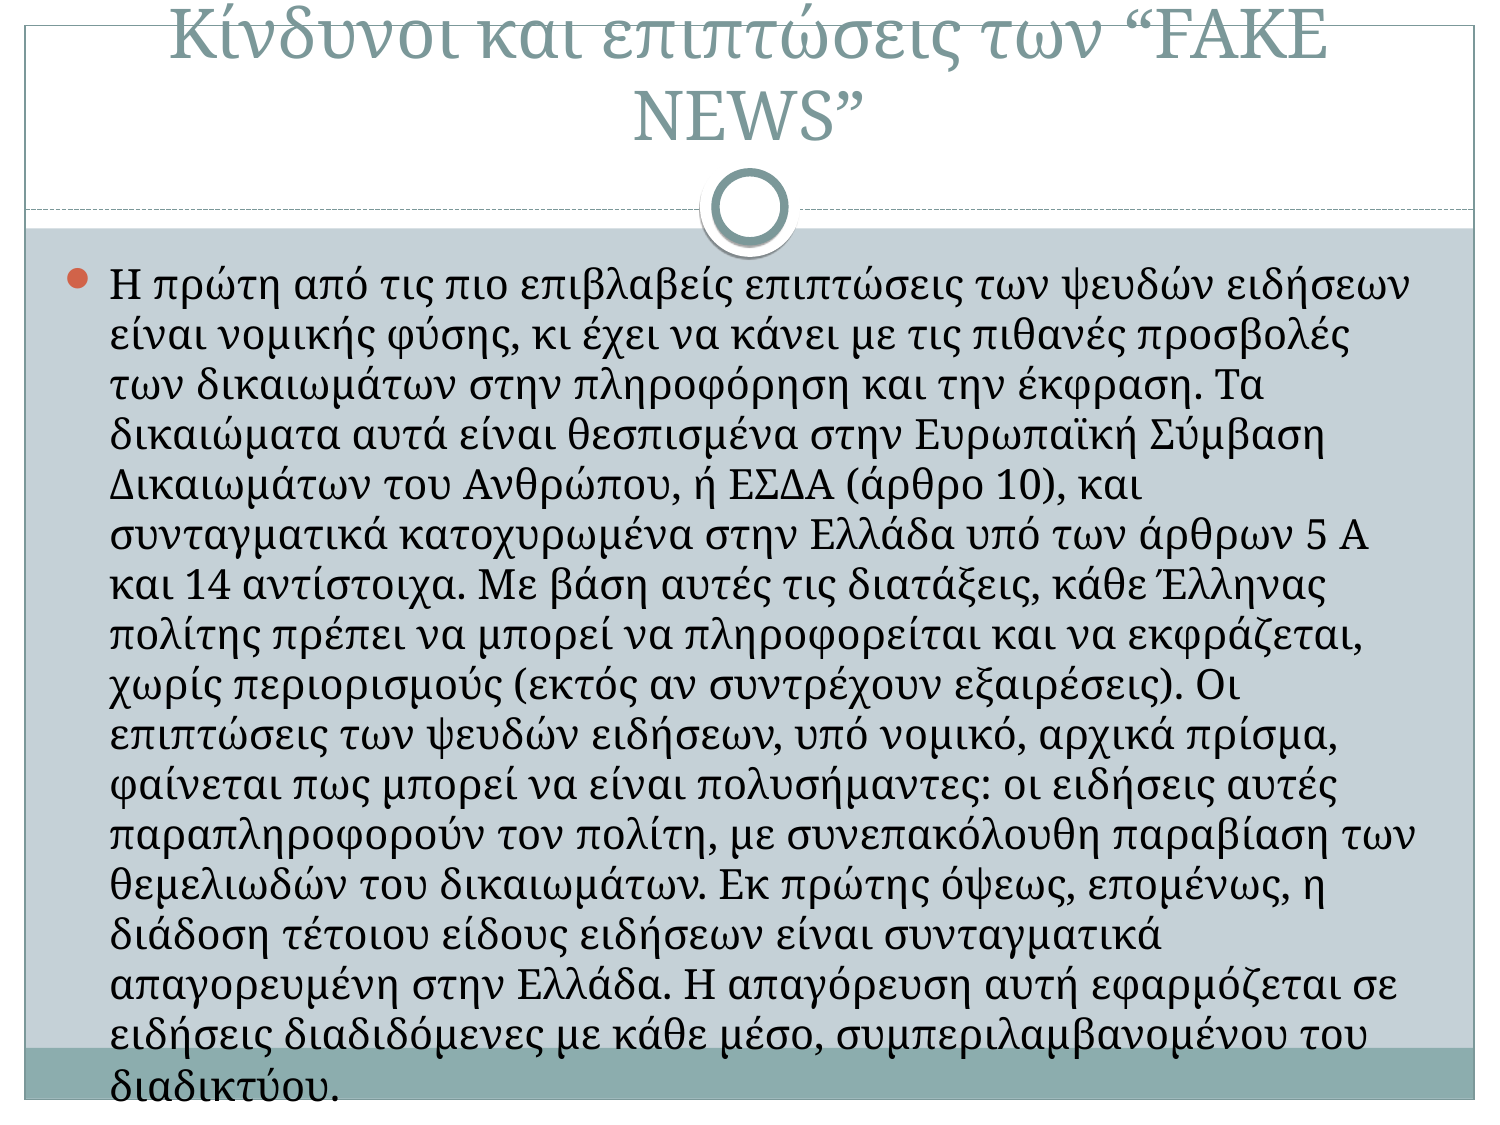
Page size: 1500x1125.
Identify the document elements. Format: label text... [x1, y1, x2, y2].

title Κίνδυνοι και επιπτώσεις των “FAKE NEWS” [49, 37, 1450, 162]
list Η πρώτη από τις πιο επιβλαβείς επιπτώσεις των ψευδών ειδήσεων είναι νομικής φύσης, κι έχει να κάνει με τις πιθανές προσβολές των δικαιωμάτων στην πληροφόρηση και την έκφραση. Τα δικαιώματα αυτά είναι θεσπισμένα στην Ευρωπαϊκή Σύμβαση Δικαιωμάτων του Ανθρώπου, ή ΕΣΔΑ (άρθρο 10), και συνταγματικά κατοχυρωμένα στην Ελλάδα υπό των άρθρων 5 Α και 14 αντίστοιχα. Με βάση αυτές τις διατάξεις, κάθε Έλληνας πολίτης πρέπει να μπορεί να πληροφορείται και να εκφράζεται, χωρίς περιορισμούς (εκτός αν συντρέχουν εξαιρέσεις). Οι επιπτώσεις των ψευδών ειδήσεων, υπό νομικό, αρχικά πρίσμα, φαίνεται πως μπορεί να είναι πολυσήμαντες: οι ειδήσεις αυτές παραπληροφορούν τον πολίτη, με συνεπακόλουθη παραβίαση των θεμελιωδών του δικαιωμάτων. Εκ πρώτης όψεως, επομένως, η διάδοση τέτοιου είδους ειδήσεων είναι συνταγματικά απαγορευμένη στην Ελλάδα. Η απαγόρευση αυτή εφαρμόζεται σε ειδήσεις διαδιδόμενες με κάθε μέσο, συμπεριλαμβανομένου του διαδικτύου. [49, 250, 1445, 1001]
